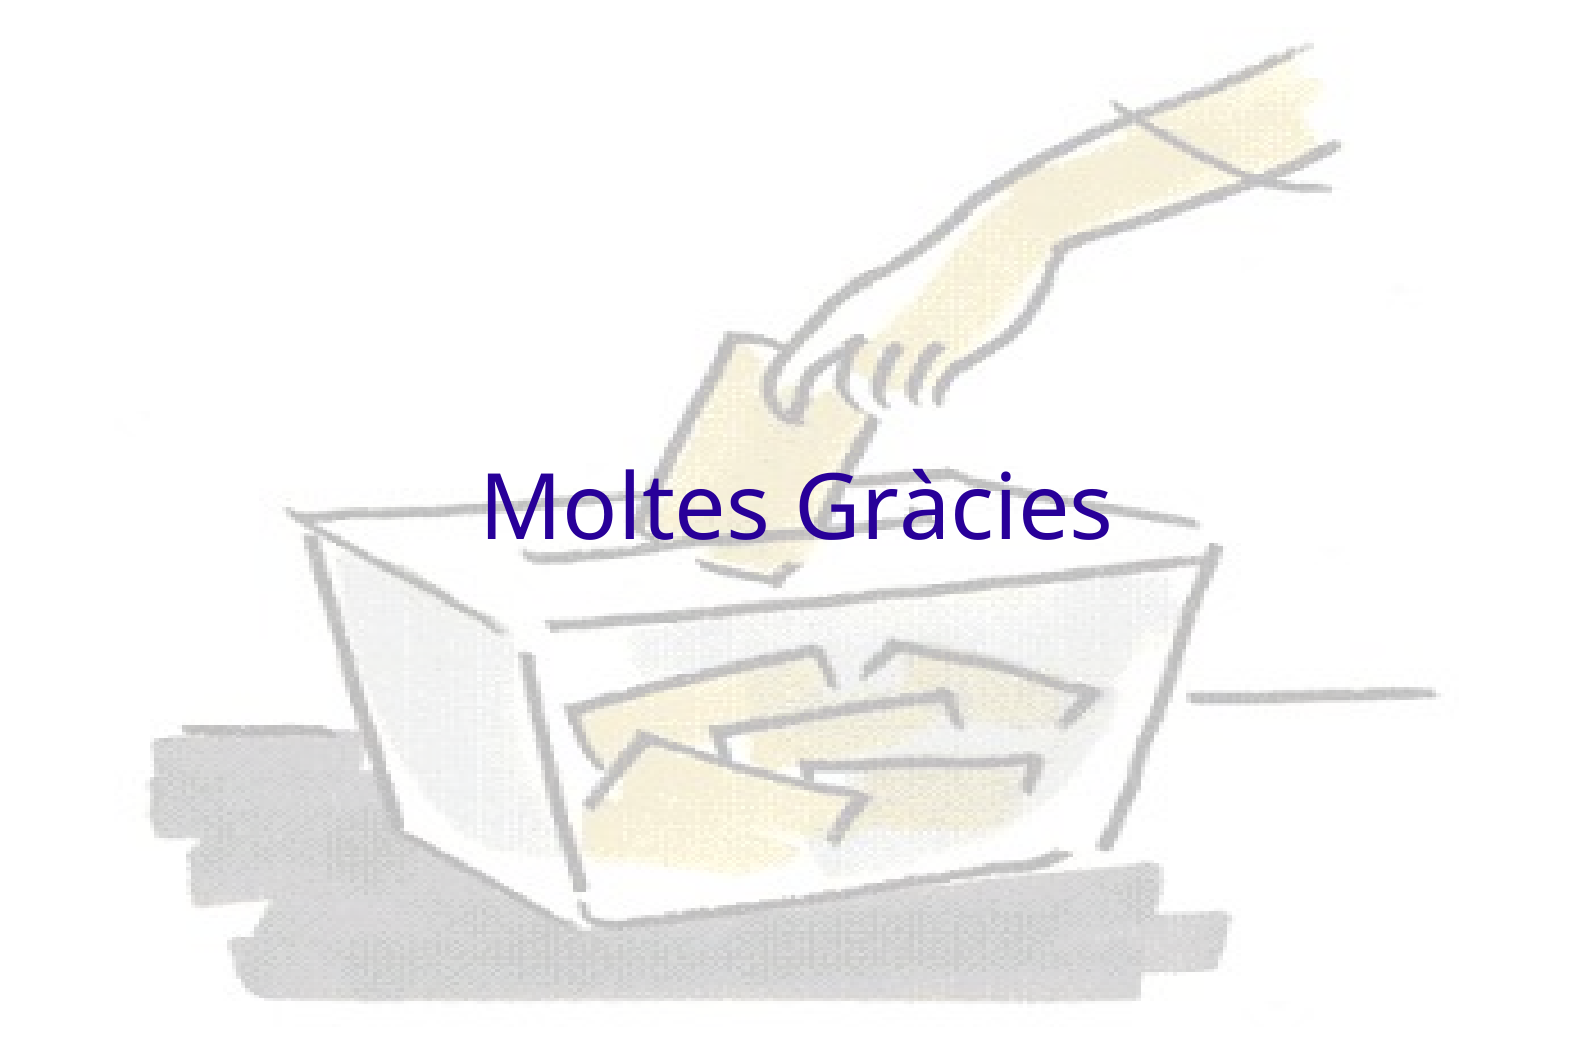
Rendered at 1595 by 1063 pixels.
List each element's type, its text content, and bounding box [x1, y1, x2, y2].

picture [0, 0, 1595, 1063]
title Moltes Gràcies [79, 56, 1515, 952]
